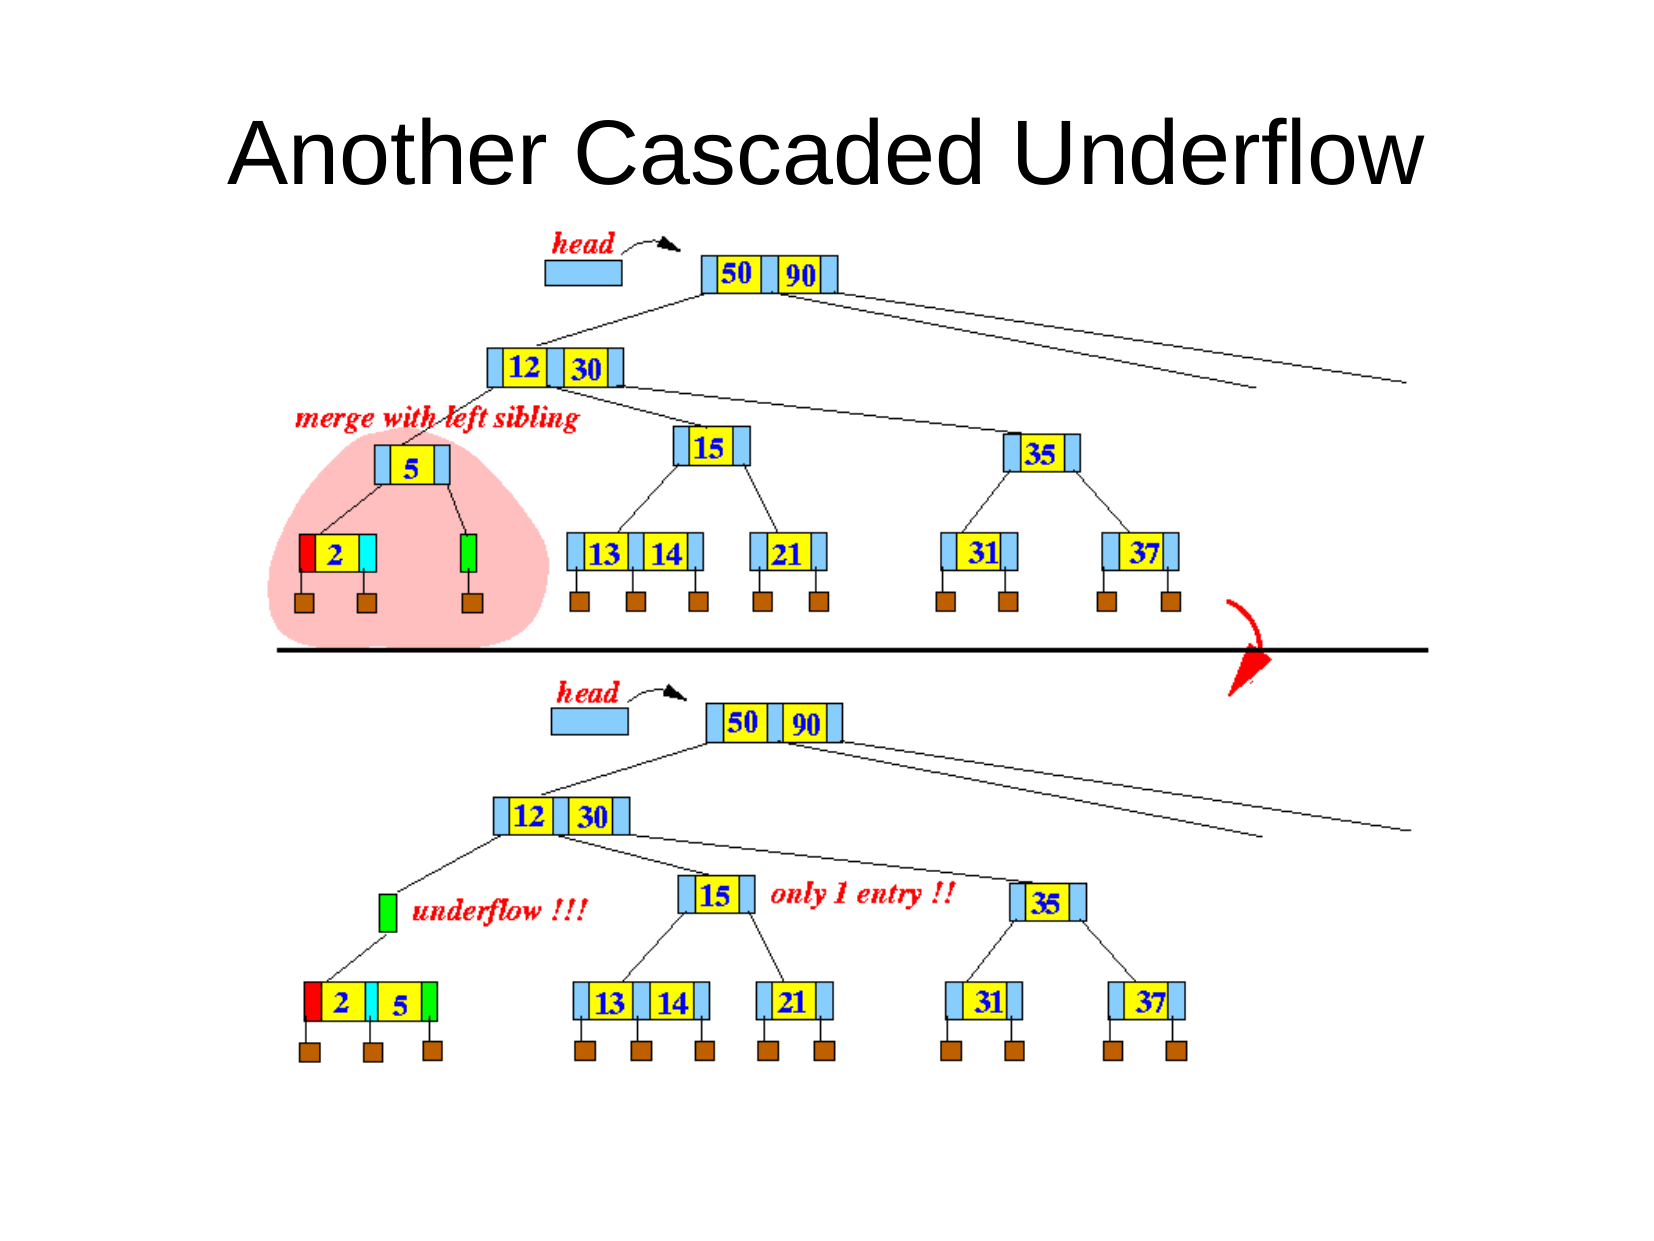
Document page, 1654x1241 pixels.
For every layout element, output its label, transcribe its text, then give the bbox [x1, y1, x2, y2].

picture [235, 224, 1463, 1088]
title Another Cascaded Underflow [82, 56, 1571, 250]
